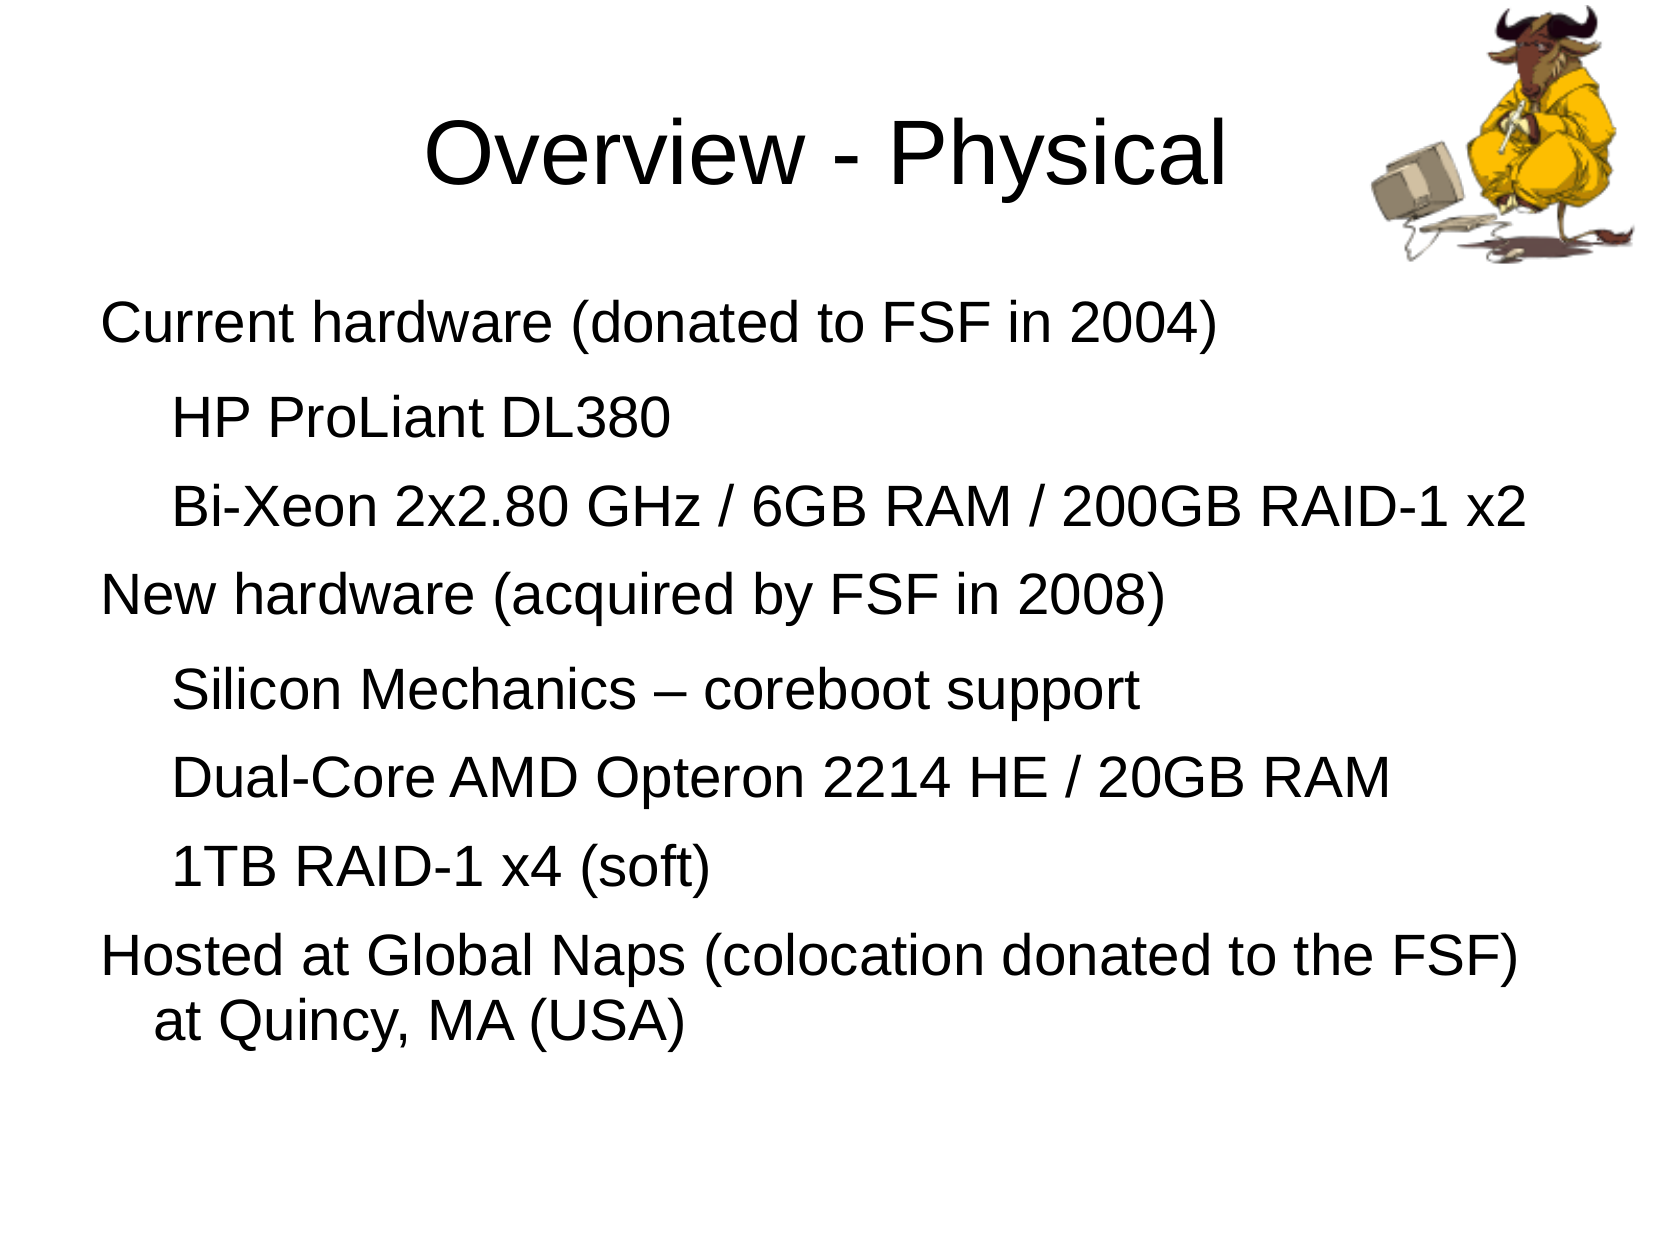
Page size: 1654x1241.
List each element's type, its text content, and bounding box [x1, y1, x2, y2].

title Overview - Physical [82, 49, 1571, 257]
list Current hardware (donated to FSF in 2004) HP ProLiant DL380 Bi-Xeon 2x2.80 GHz / 6GB RAM / 200GB RAID-1 x2 New hardware (acquired by FSF in 2008) Silicon Mechanics – coreboot support Dual-Core AMD Opteron 2214 HE / 20GB RAM 1TB RAID-1 x4 (soft) Hosted at Global Naps (colocation donated to the FSF) at Quincy, MA (USA) [82, 290, 1571, 1109]
picture [1345, 5, 1654, 266]
